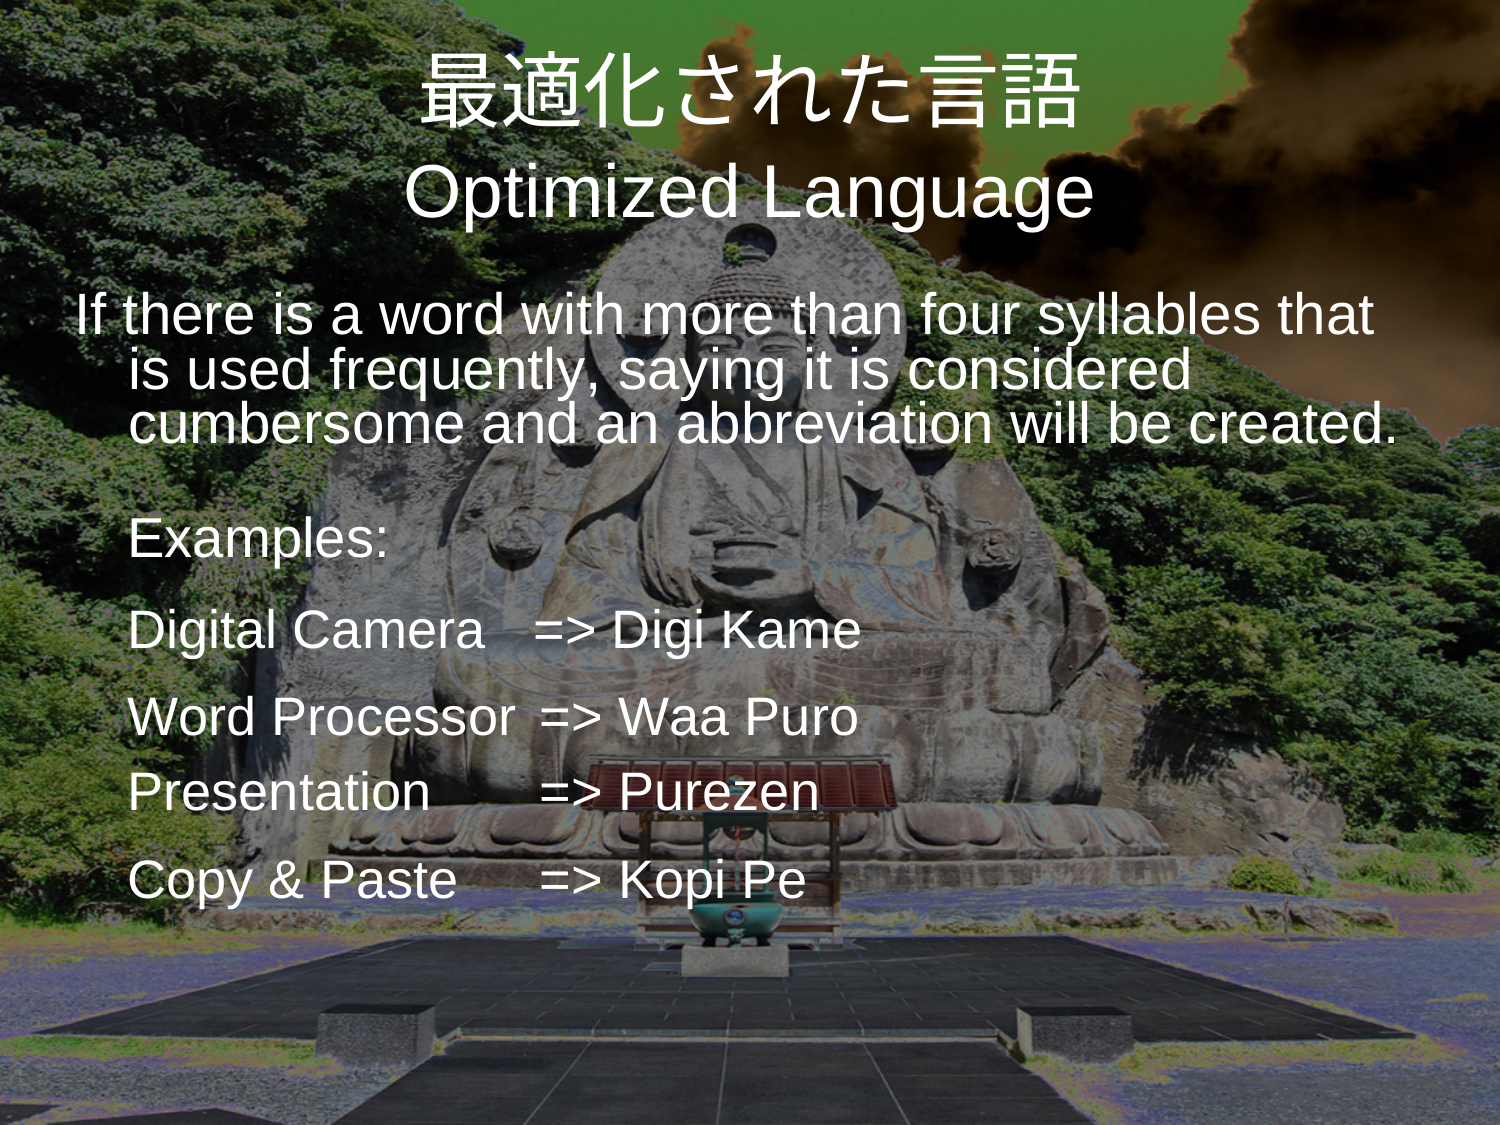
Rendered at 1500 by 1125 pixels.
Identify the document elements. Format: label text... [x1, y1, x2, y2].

picture [0, 0, 1500, 1125]
text_box Examples: [112, 507, 450, 583]
text_box Digital Camera [112, 600, 518, 676]
text_box Copy & Paste [112, 849, 501, 925]
title Optimized Language [112, 182, 1388, 283]
text_box Word Processor [112, 687, 524, 763]
text_box => Waa Puro [524, 687, 938, 762]
list If there is a word with more than four syllables that is used frequently, saying it is considered cumbersome and an abbreviation will be created. [59, 283, 1418, 484]
text_box Presentation [112, 762, 501, 838]
text_box => Purezen [524, 762, 938, 838]
title 最適化された言語 [112, 0, 1388, 182]
text_box => Digi Kame [518, 600, 932, 676]
text_box => Kopi Pe [524, 849, 938, 925]
